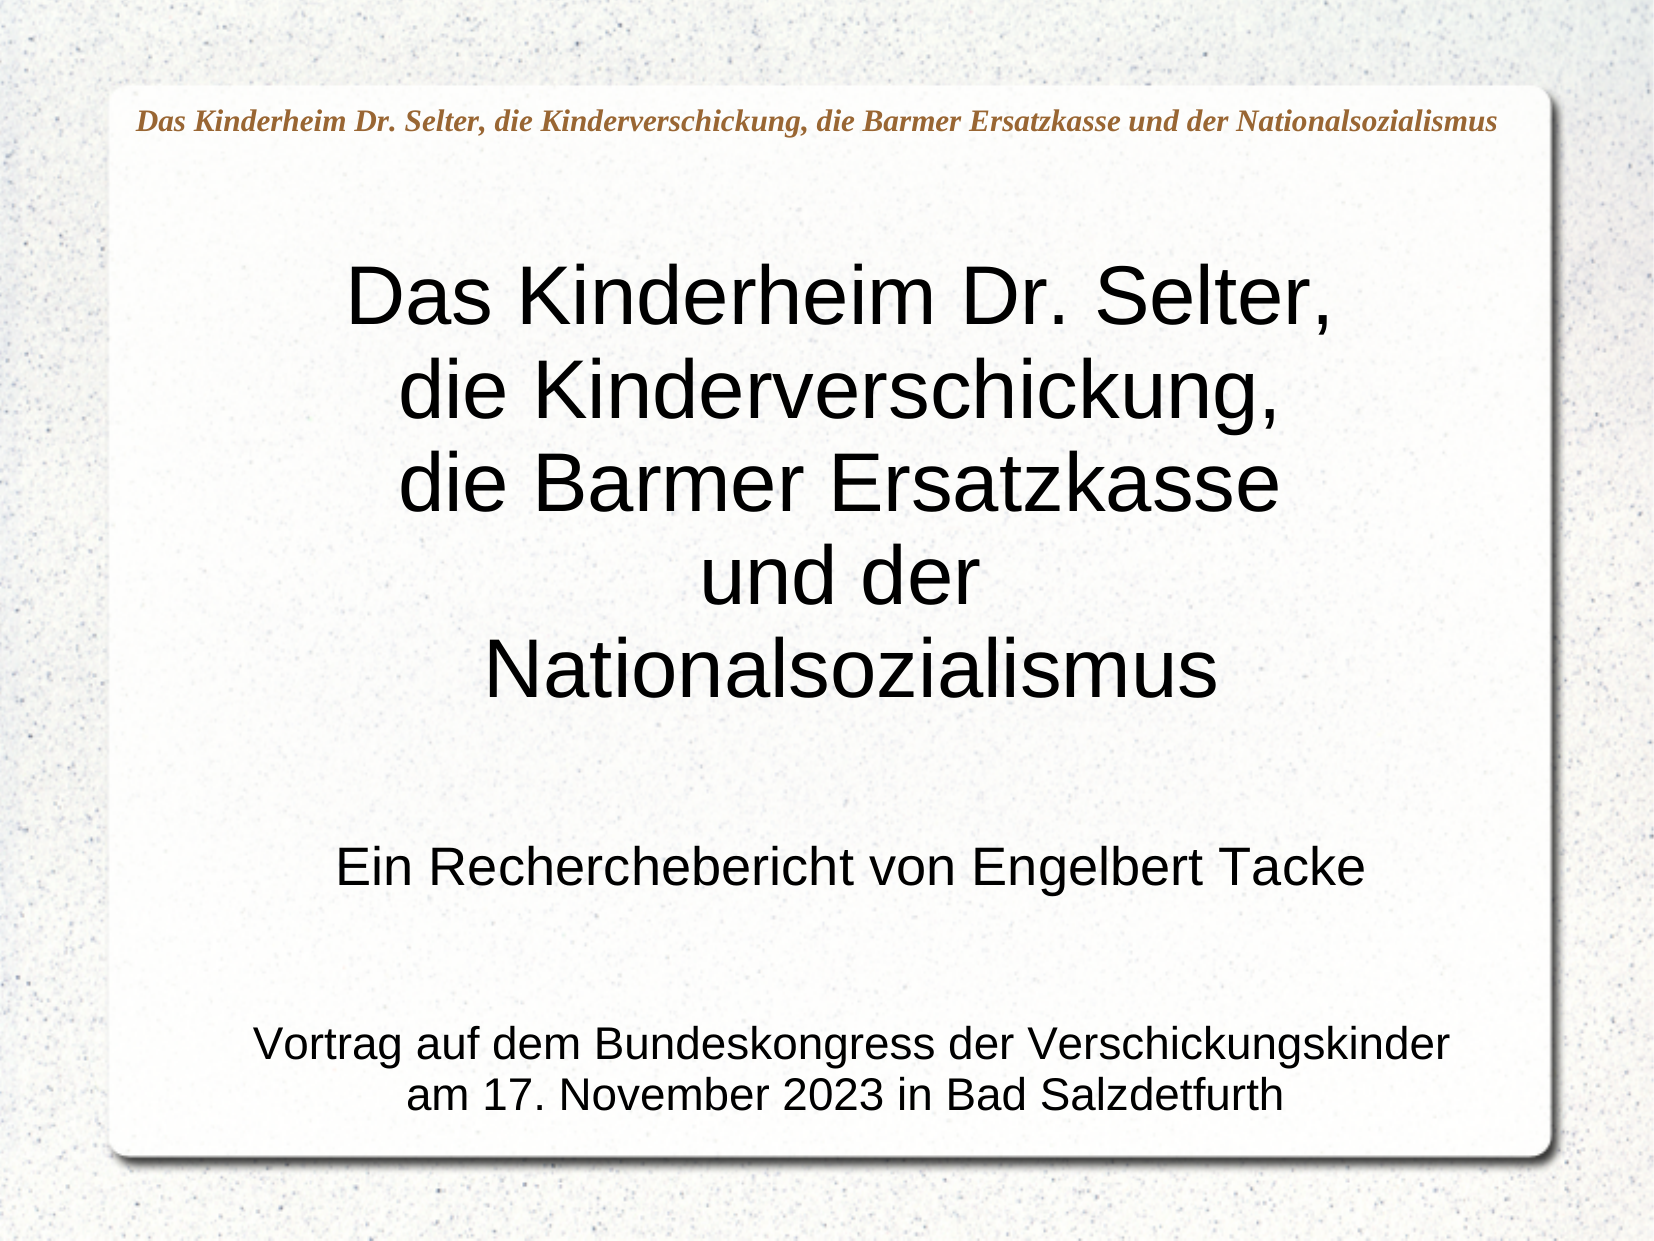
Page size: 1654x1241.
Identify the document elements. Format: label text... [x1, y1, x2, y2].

picture [0, 0, 1654, 1241]
title Das Kinderheim Dr. Selter, die Kinderverschickung, die Barmer Ersatzkasse und der Nationalsozialismus [88, 17, 1548, 225]
subtitle Das Kinderheim Dr. Selter, die Kinderverschickung, die Barmer Ersatzkasse und der Nationalsozialismus Ein Recherchebericht von Engelbert Tacke Vortrag auf dem Bundeskongress der Verschickungskinder am 17. November 2023 in Bad Salzdetfurth [156, 250, 1548, 1120]
